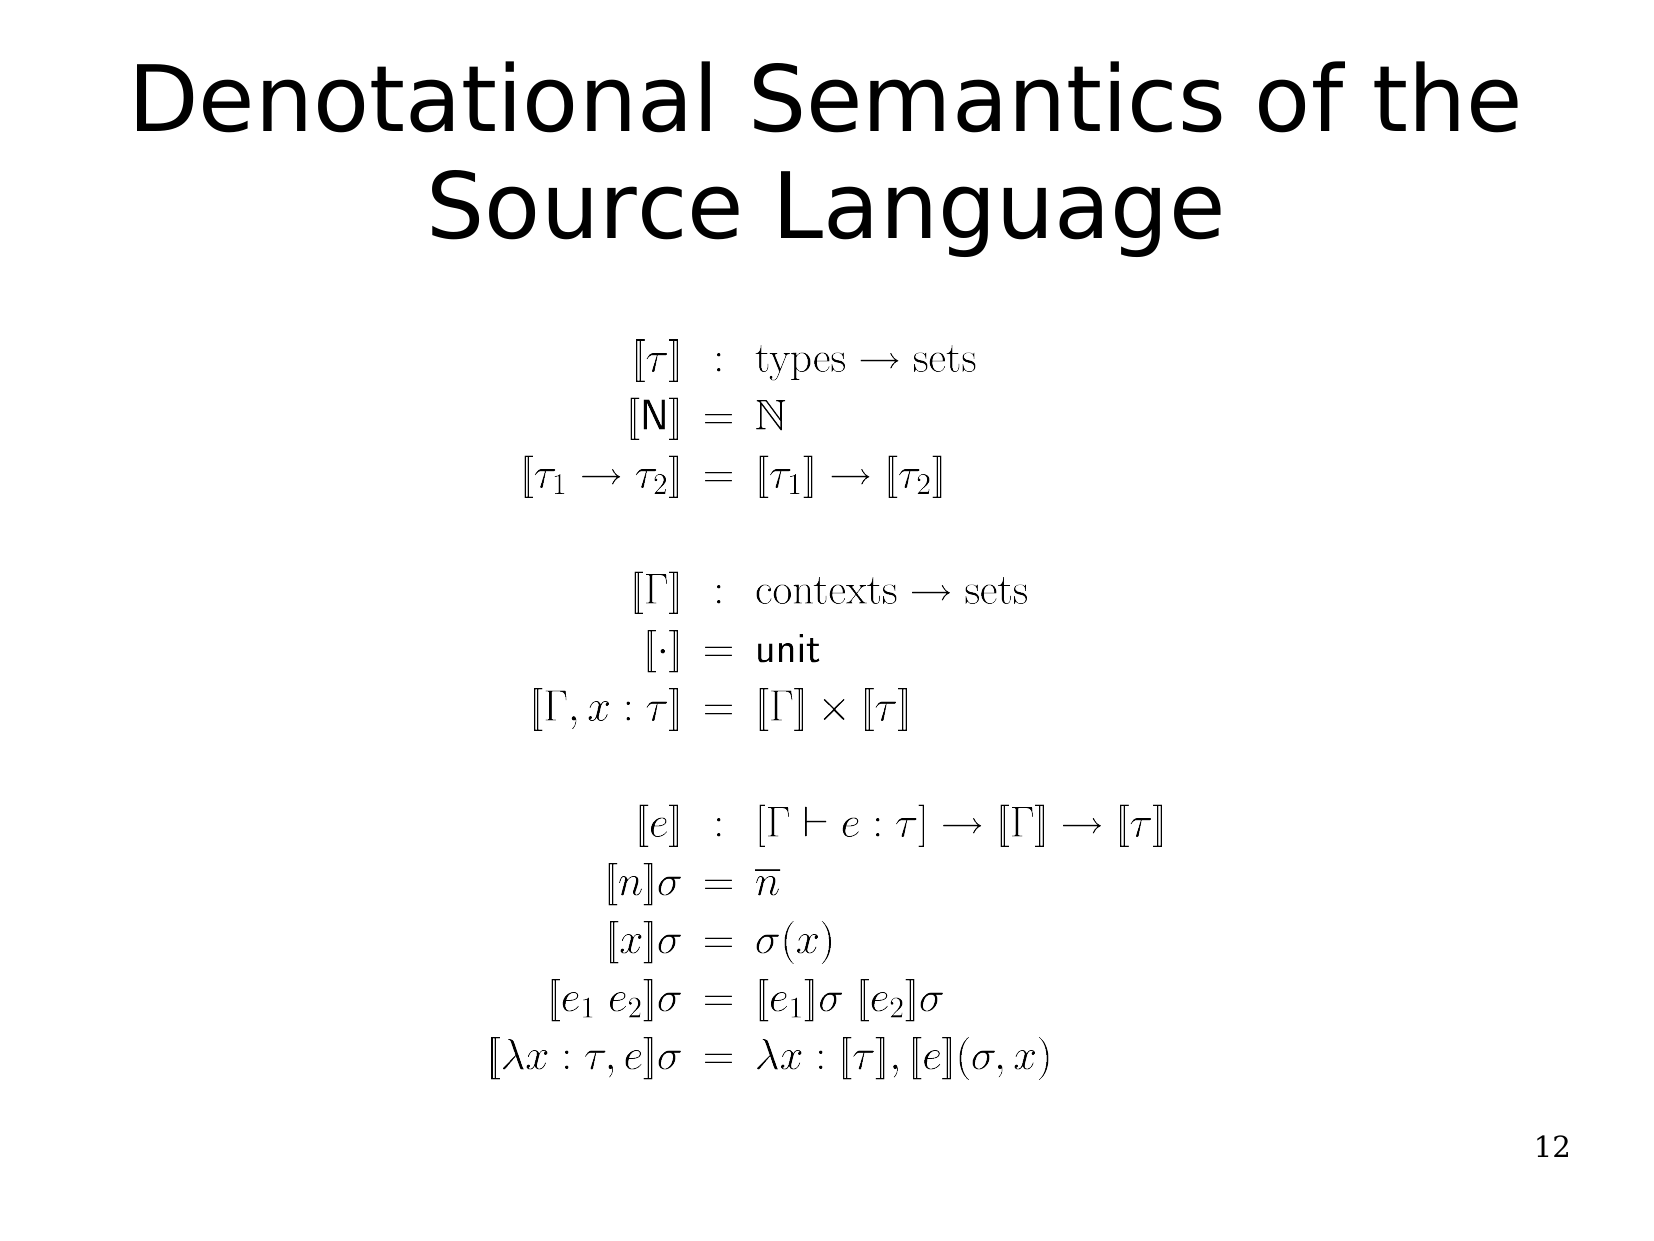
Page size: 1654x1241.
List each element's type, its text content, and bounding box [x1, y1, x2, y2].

picture [491, 339, 1162, 1080]
title Denotational Semantics of the Source Language [82, 45, 1571, 261]
